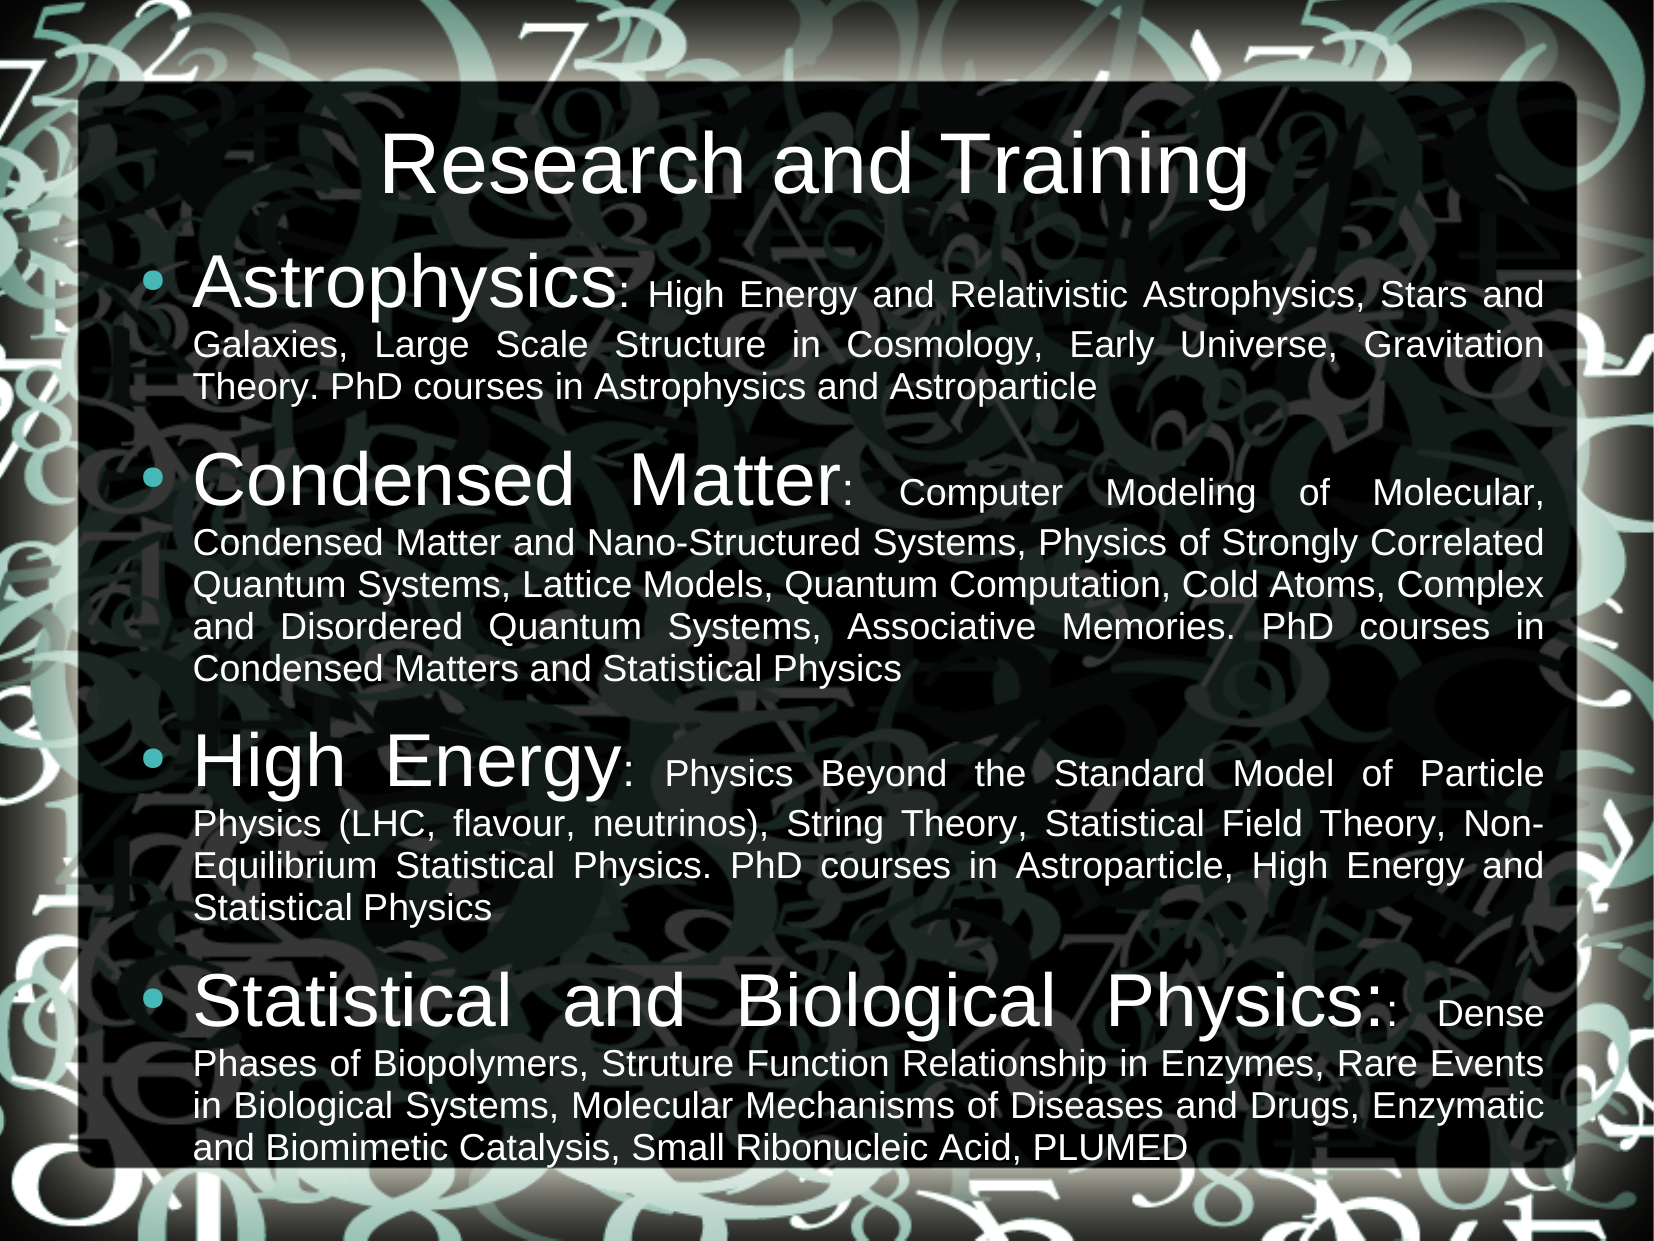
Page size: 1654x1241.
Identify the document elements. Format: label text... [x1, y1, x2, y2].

title Research and Training [82, 60, 1571, 268]
picture [0, 0, 1654, 1241]
list Astrophysics: High Energy and Relativistic Astrophysics, Stars and Galaxies, Large Scale Structure in Cosmology, Early Universe, Gravitation Theory. PhD courses in Astrophysics and Astroparticle Condensed Matter: Computer Modeling of Molecular, Condensed Matter and Nano-Structured Systems, Physics of Strongly Correlated Quantum Systems, Lattice Models, Quantum Computation, Cold Atoms, Complex and Disordered Quantum Systems, Associative Memories. PhD courses in Condensed Matters and Statistical Physics High Energy: Physics Beyond the Standard Model of Particle Physics (LHC, flavour, neutrinos), String Theory, Statistical Field Theory, Non-Equilibrium Statistical Physics. PhD courses in Astroparticle, High Energy and Statistical Physics Statistical and Biological Physics:: Dense Phases of Biopolymers, Struture Function Relationship in Enzymes, Rare Events in Biological Systems, Molecular Mechanisms of Diseases and Drugs, Enzymatic and Biomimetic Catalysis, Small Ribonucleic Acid, PLUMED [121, 240, 1546, 1169]
